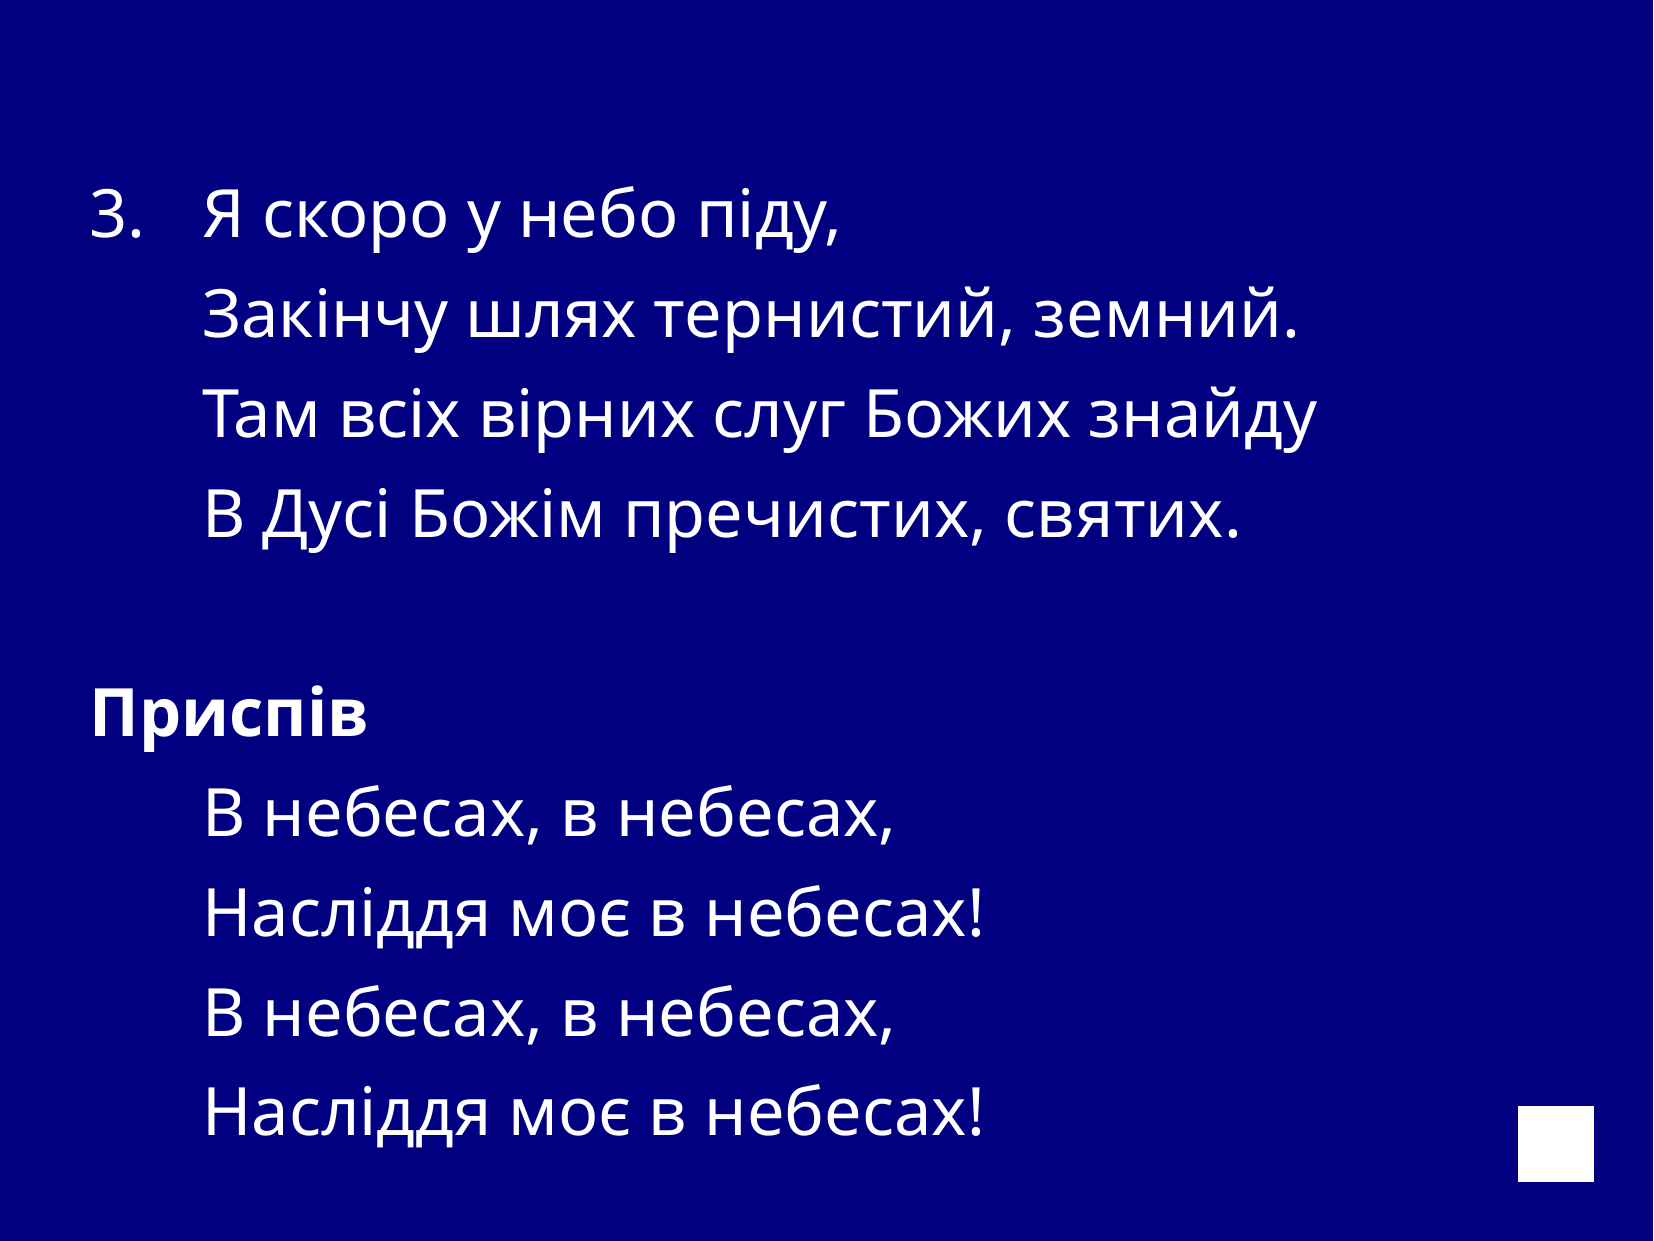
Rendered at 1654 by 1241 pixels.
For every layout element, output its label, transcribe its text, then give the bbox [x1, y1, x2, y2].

text_box 3. Я скоро у небо піду, Закінчу шлях тернистий, земний. Там всіх вірних слуг Божих знайду В Дусі Божім пречистих, святих. Приспів В небесах, в небесах, Насліддя моє в небесах! В небесах, в небесах, Насліддя моє в небесах! [75, 150, 1576, 1163]
text_box [1518, 1106, 1594, 1182]
